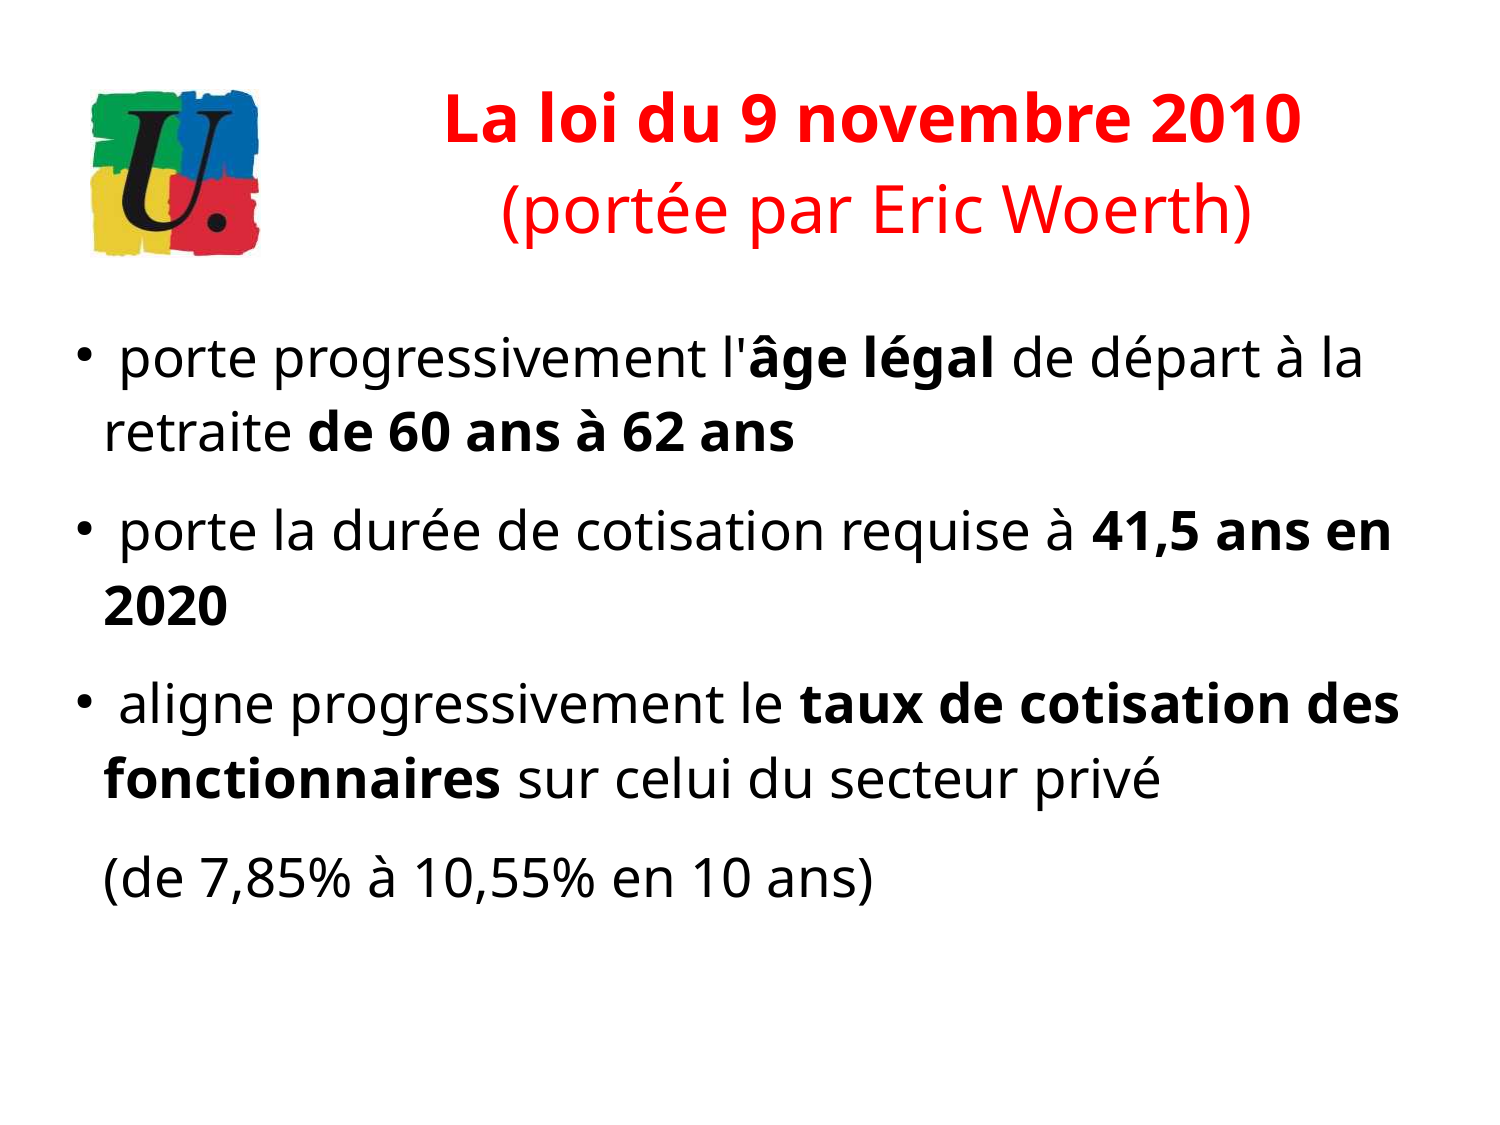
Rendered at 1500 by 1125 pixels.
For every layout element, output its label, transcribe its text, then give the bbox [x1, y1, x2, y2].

list porte progressivement l'âge légal de départ à la retraite de 60 ans à 62 ans porte la durée de cotisation requise à 41,5 ans en 2020 aligne progressivement le taux de cotisation des fonctionnaires sur celui du secteur privé (de 7,85% à 10,55% en 10 ans) [75, 318, 1425, 916]
picture [90, 89, 261, 258]
title La loi du 9 novembre 2010 (portée par Eric Woerth) [289, 68, 1396, 257]
